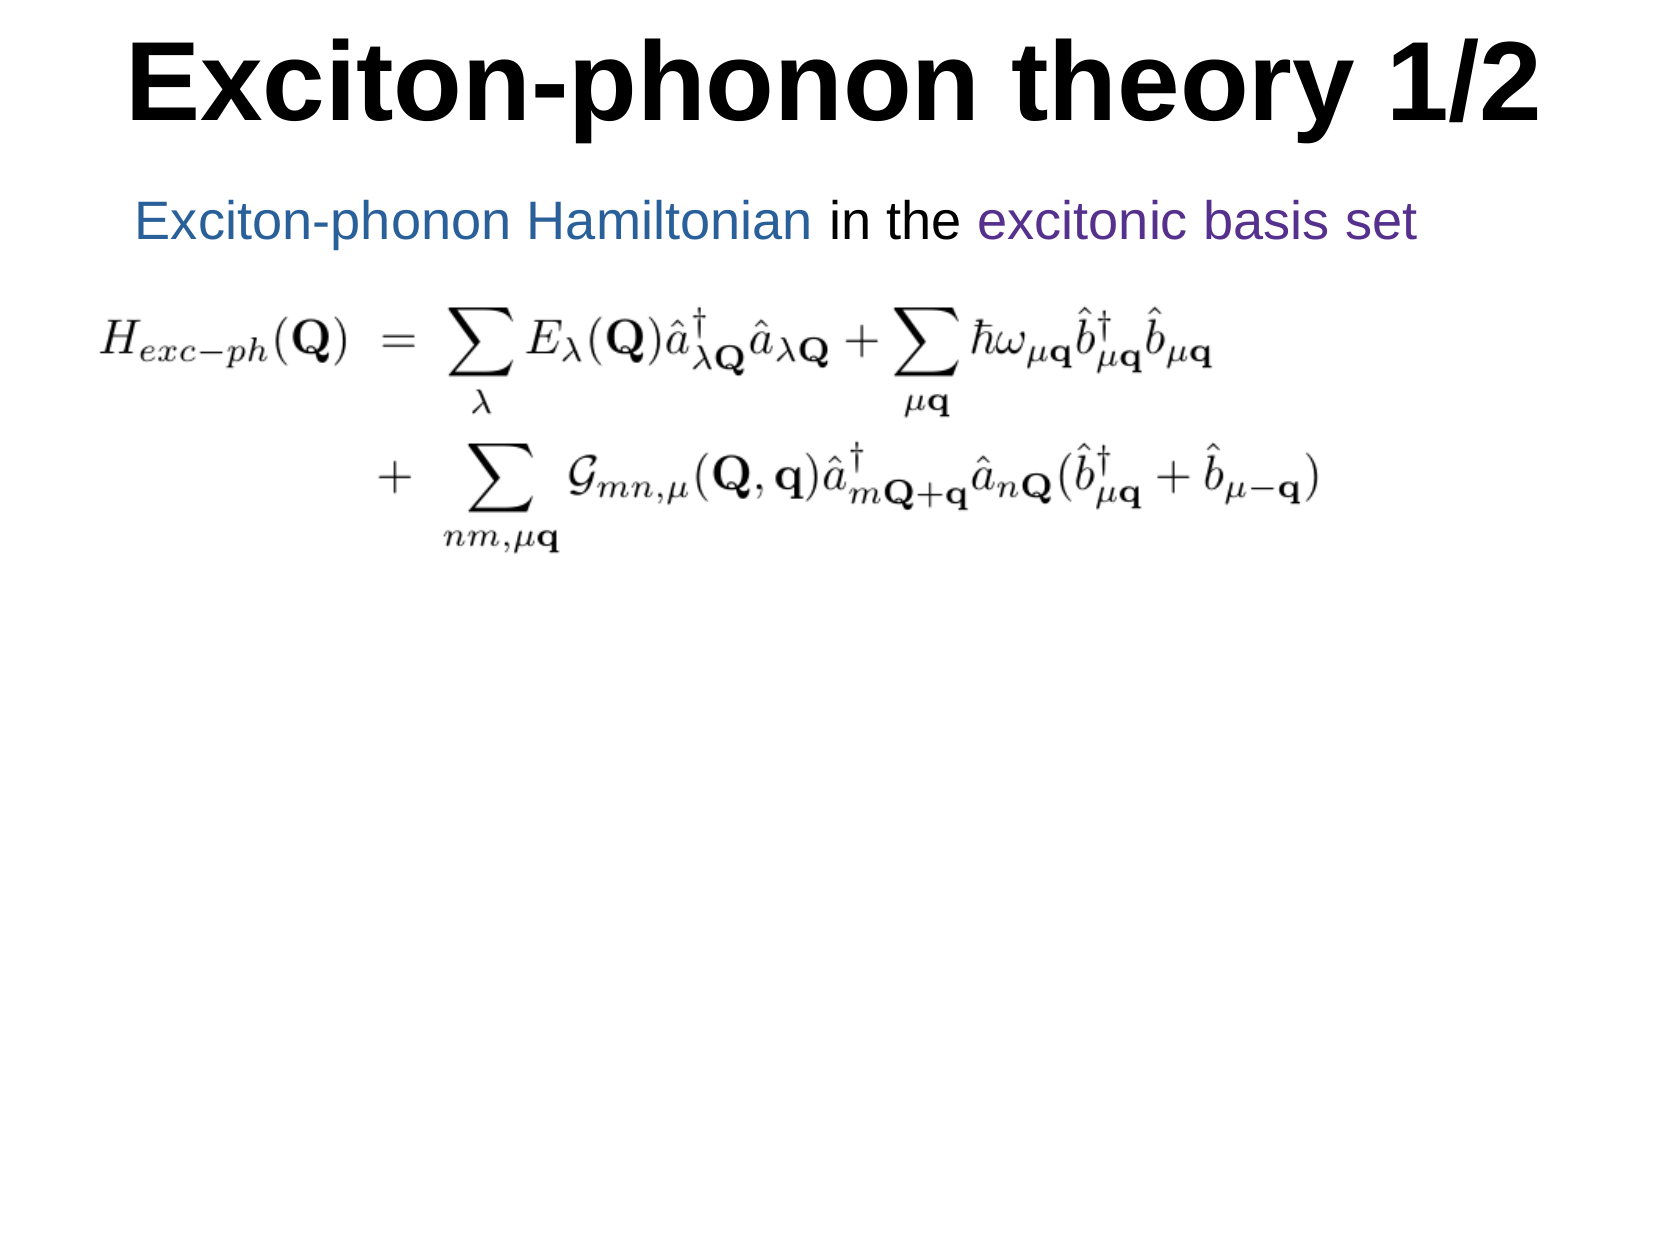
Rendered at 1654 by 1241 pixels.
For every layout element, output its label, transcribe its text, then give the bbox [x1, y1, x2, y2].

picture [60, 281, 1336, 565]
title Exciton-phonon theory 1/2 [90, 0, 1579, 163]
text_box Exciton-phonon Hamiltonian in the excitonic basis set [120, 183, 1546, 274]
